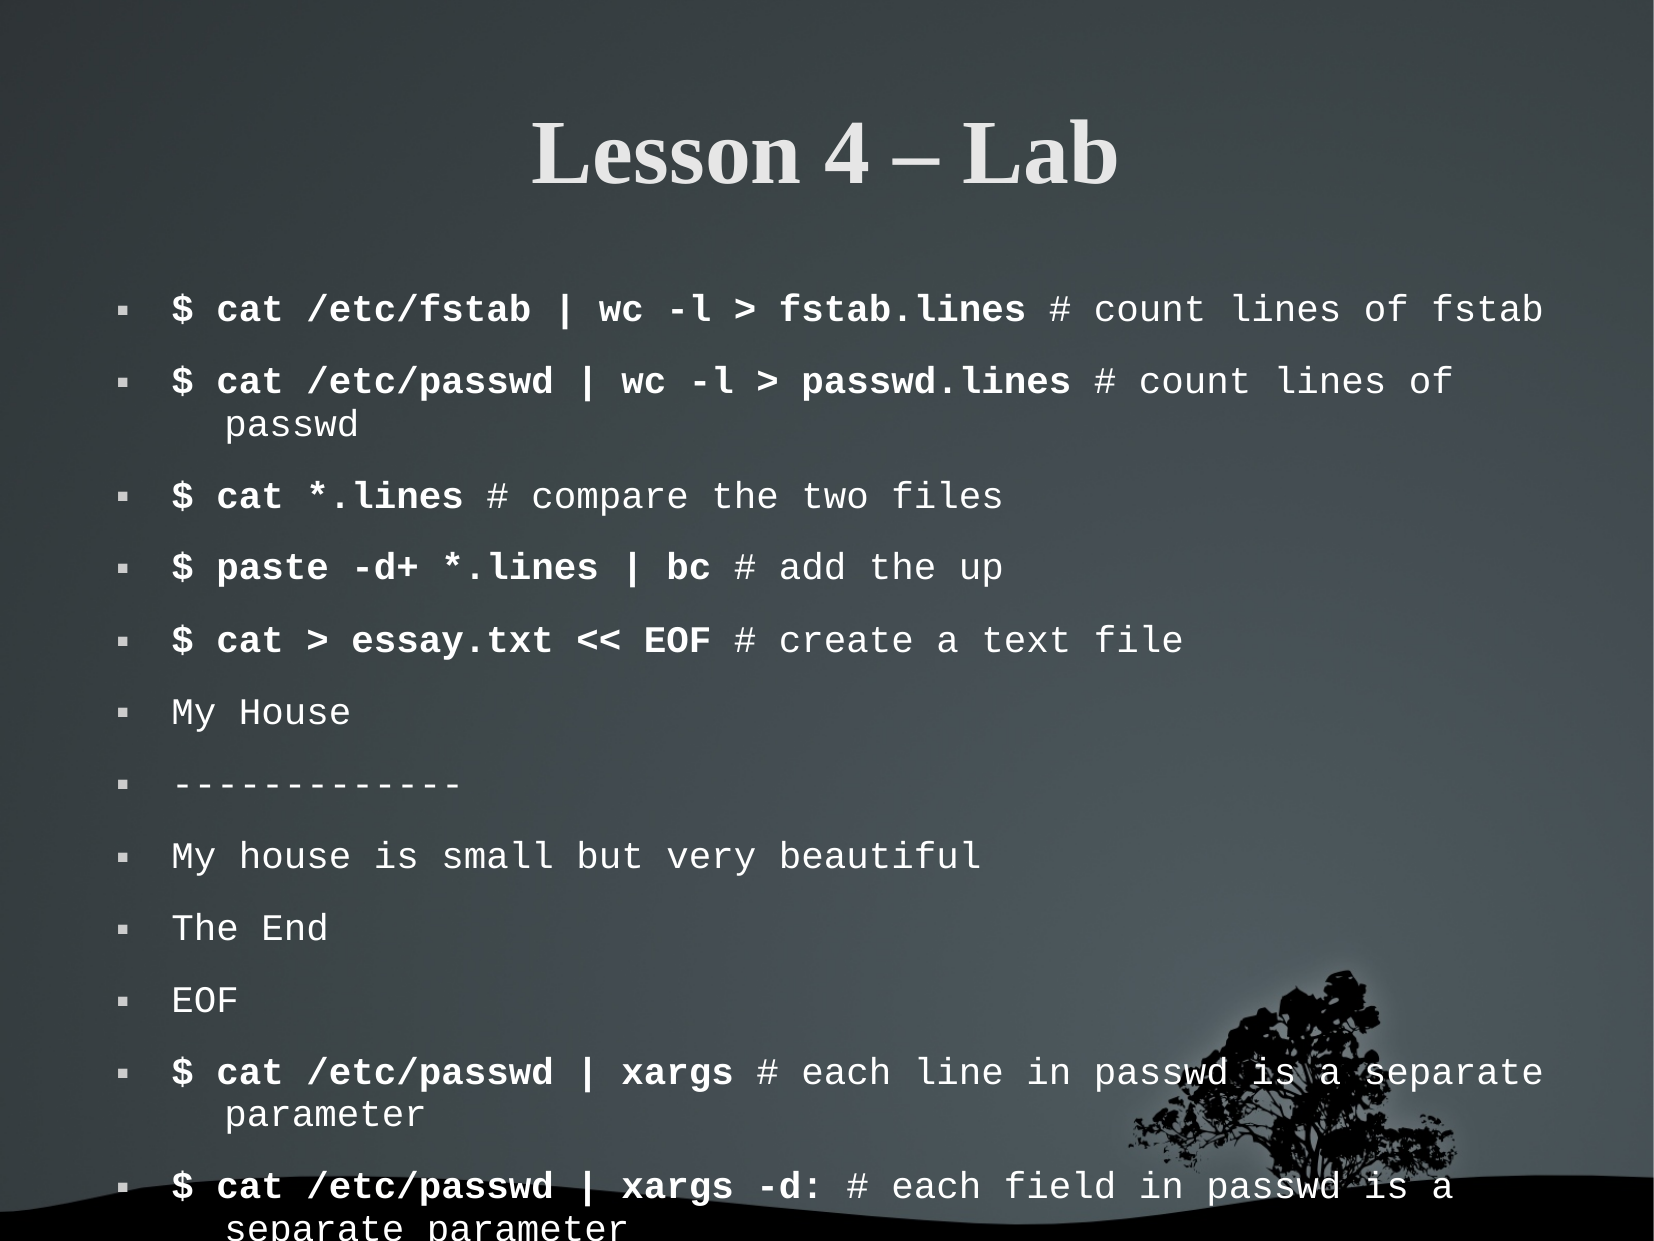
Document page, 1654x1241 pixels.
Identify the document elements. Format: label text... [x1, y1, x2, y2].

title Lesson 4 – Lab [82, 49, 1571, 257]
picture [0, 0, 1654, 1241]
list $ cat /etc/fstab | wc -l > fstab.lines # count lines of fstab $ cat /etc/passwd | wc -l > passwd.lines # count lines of passwd $ cat *.lines # compare the two files $ paste -d+ *.lines | bc # add the up $ cat > essay.txt << EOF # create a text file My House ------------- My house is small but very beautiful The End EOF $ cat /etc/passwd | xargs # each line in passwd is a separate parameter $ cat /etc/passwd | xargs -d: # each field in passwd is a separate parameter $ cat /etc/passwd | xargs -d: -n 1 > user.list # Each field on a different line, saved in user.list [82, 290, 1571, 1241]
